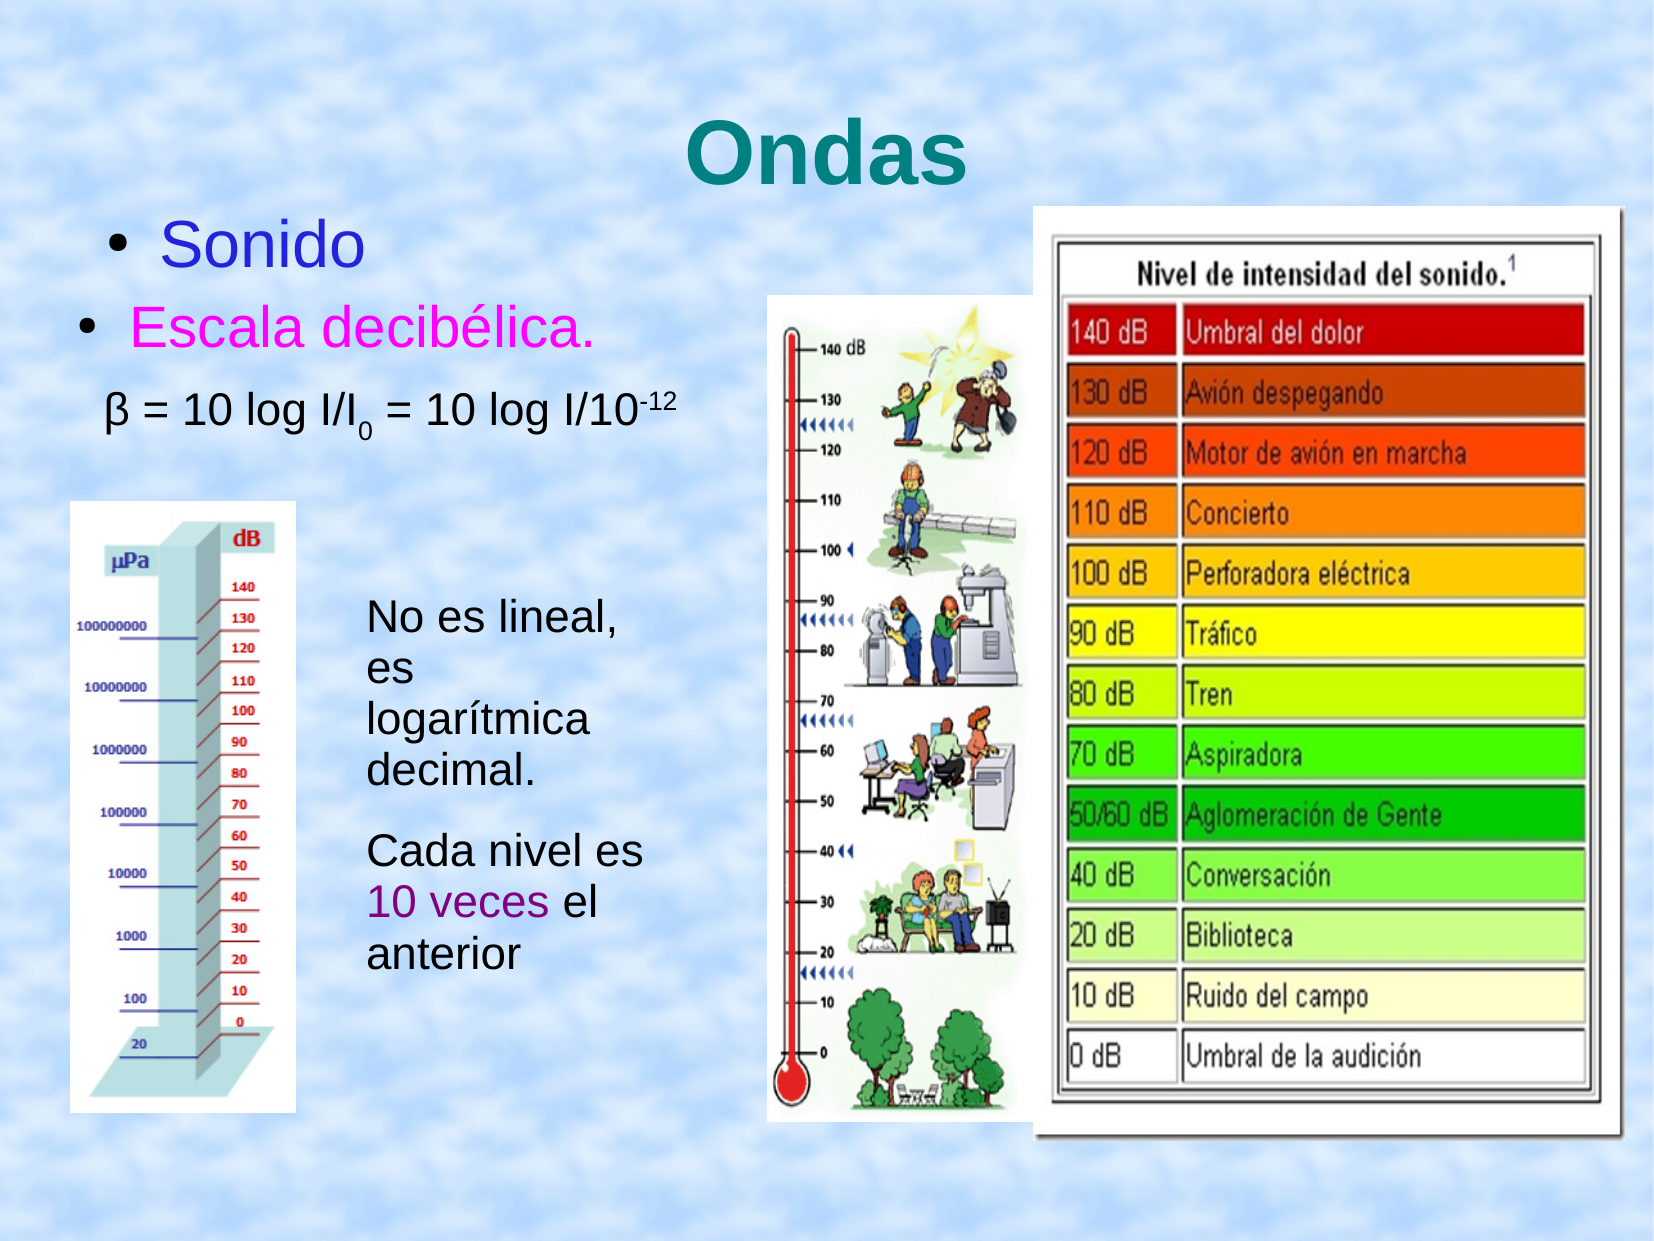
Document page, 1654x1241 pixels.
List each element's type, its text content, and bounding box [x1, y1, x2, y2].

list Escala decibélica. [59, 295, 739, 414]
picture [0, 0, 1654, 1241]
title Ondas [82, 49, 1571, 257]
text_box β = 10 log I/I0 = 10 log I/10-12 [31, 383, 680, 463]
text_box No es lineal, es logarítmica decimal. Cada nivel es 10 veces el anterior [295, 590, 650, 979]
list Sonido [88, 206, 815, 282]
